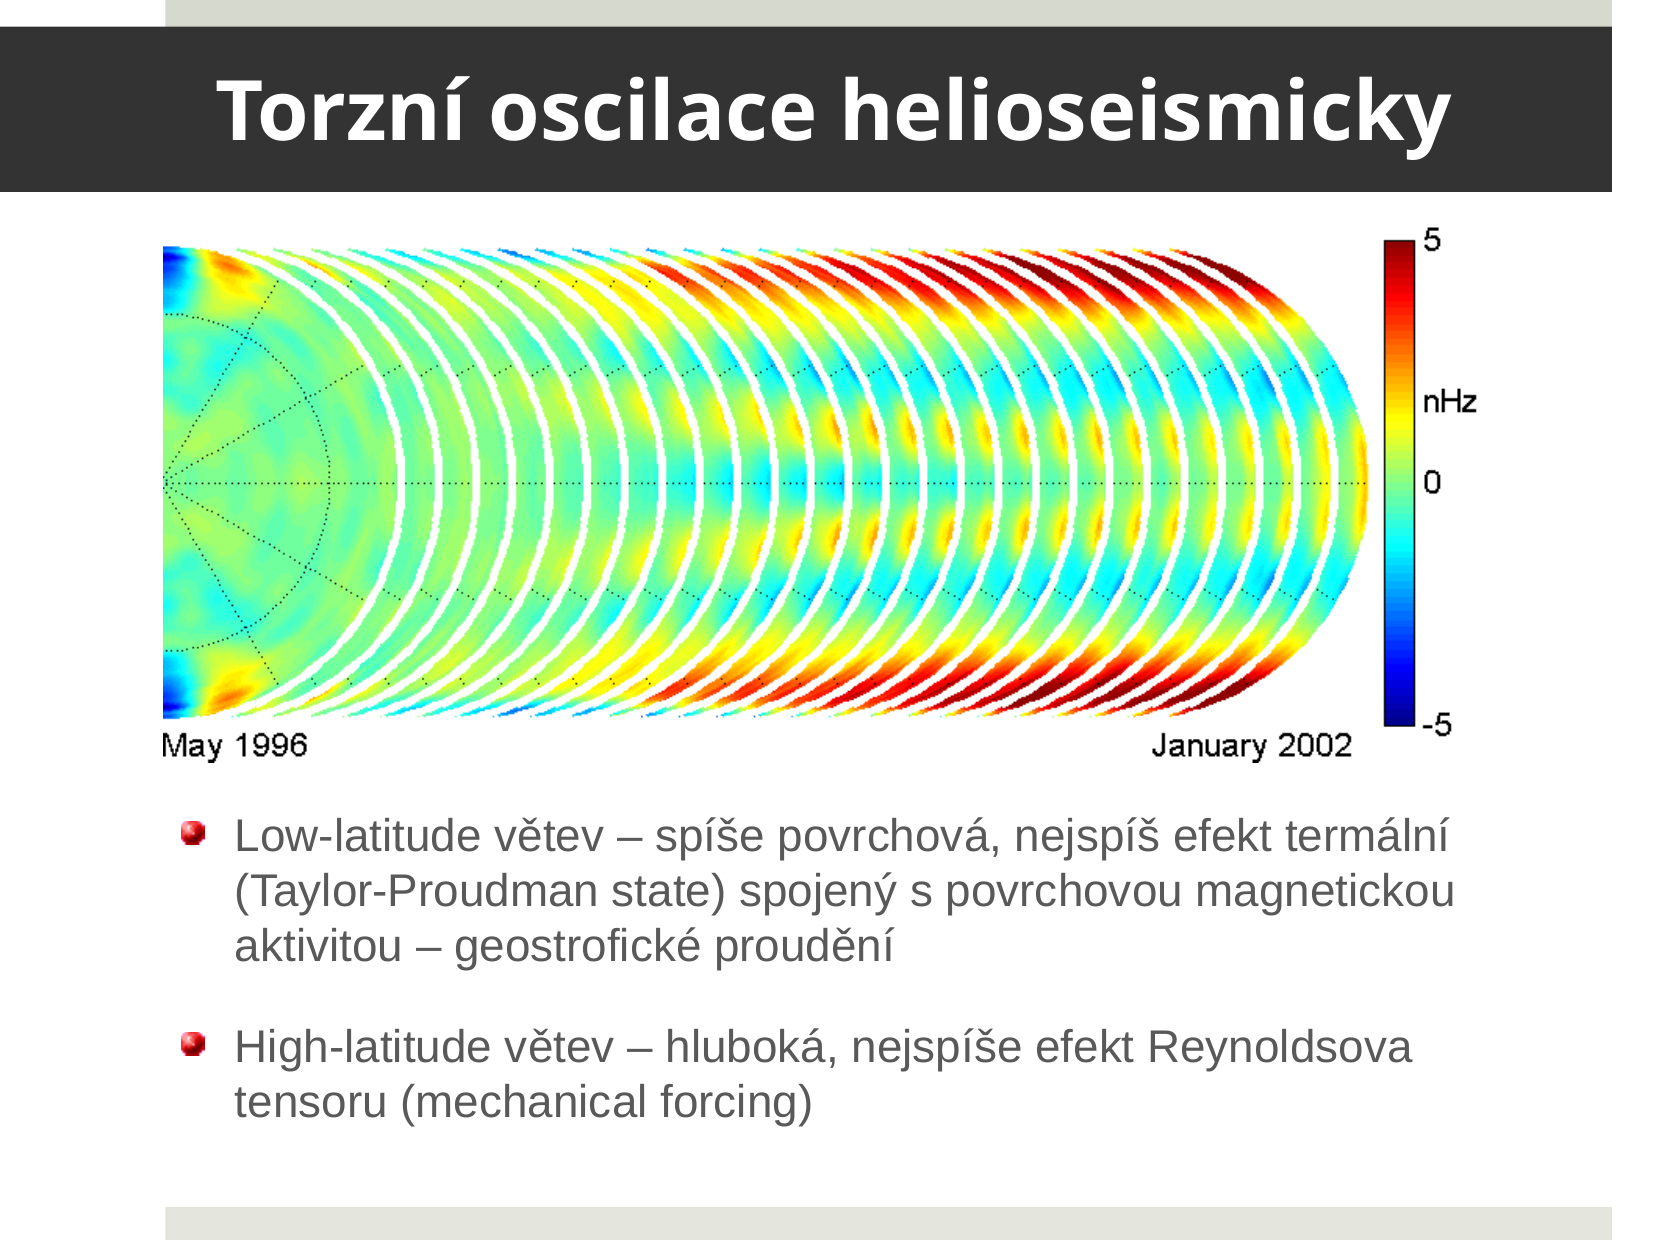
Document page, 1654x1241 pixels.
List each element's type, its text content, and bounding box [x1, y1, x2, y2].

picture [163, 220, 1478, 763]
title Torzní oscilace helioseismicky [0, 26, 1612, 192]
list Low-latitude větev – spíše povrchová, nejspíš efekt termální (Taylor-Proudman state) spojený s povrchovou magnetickou aktivitou – geostrofické proudění High-latitude větev – hluboká, nejspíše efekt Reynoldsova tensoru (mechanical forcing) [165, 797, 1524, 1179]
